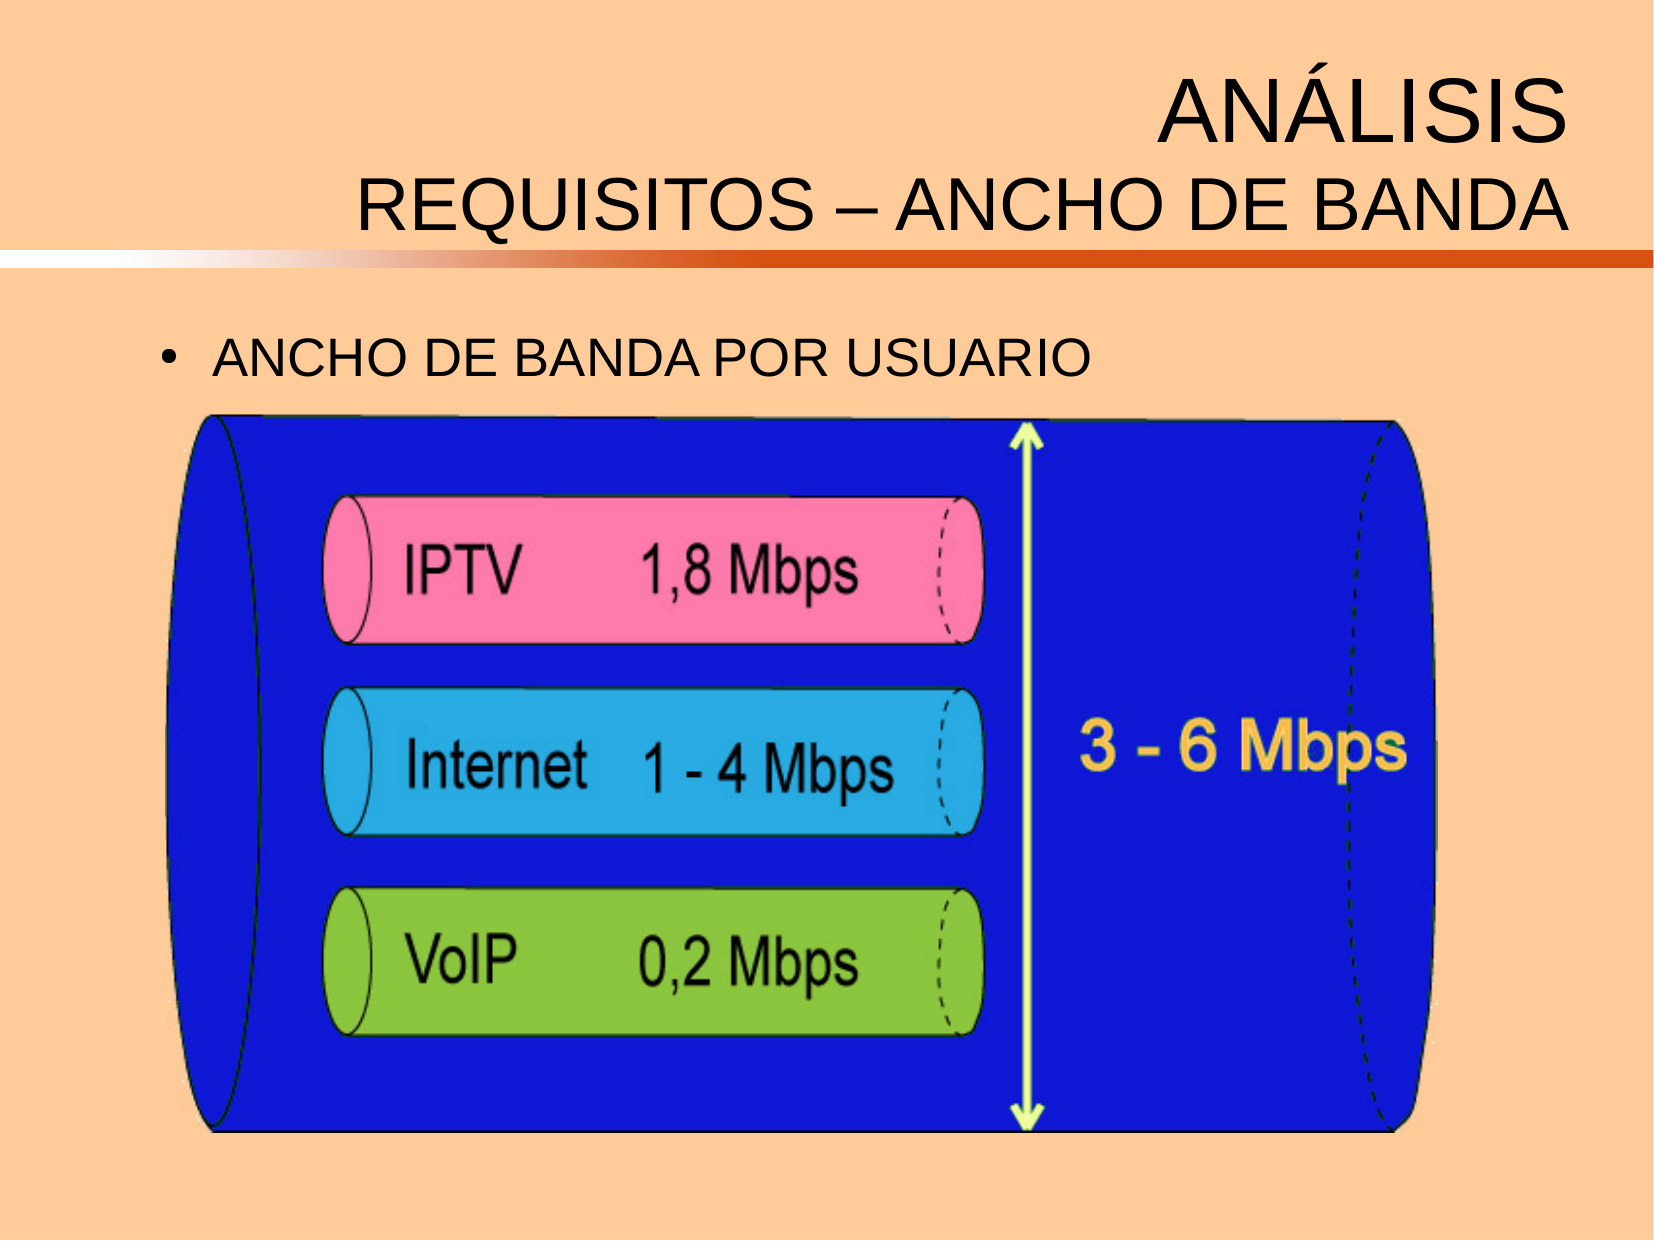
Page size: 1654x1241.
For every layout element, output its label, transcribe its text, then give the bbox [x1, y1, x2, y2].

picture [165, 426, 1438, 1133]
list ANCHO DE BANDA POR USUARIO [141, 327, 1571, 426]
title ANÁLISIS REQUISITOS – ANCHO DE BANDA [82, 49, 1571, 250]
picture [0, 250, 1654, 268]
